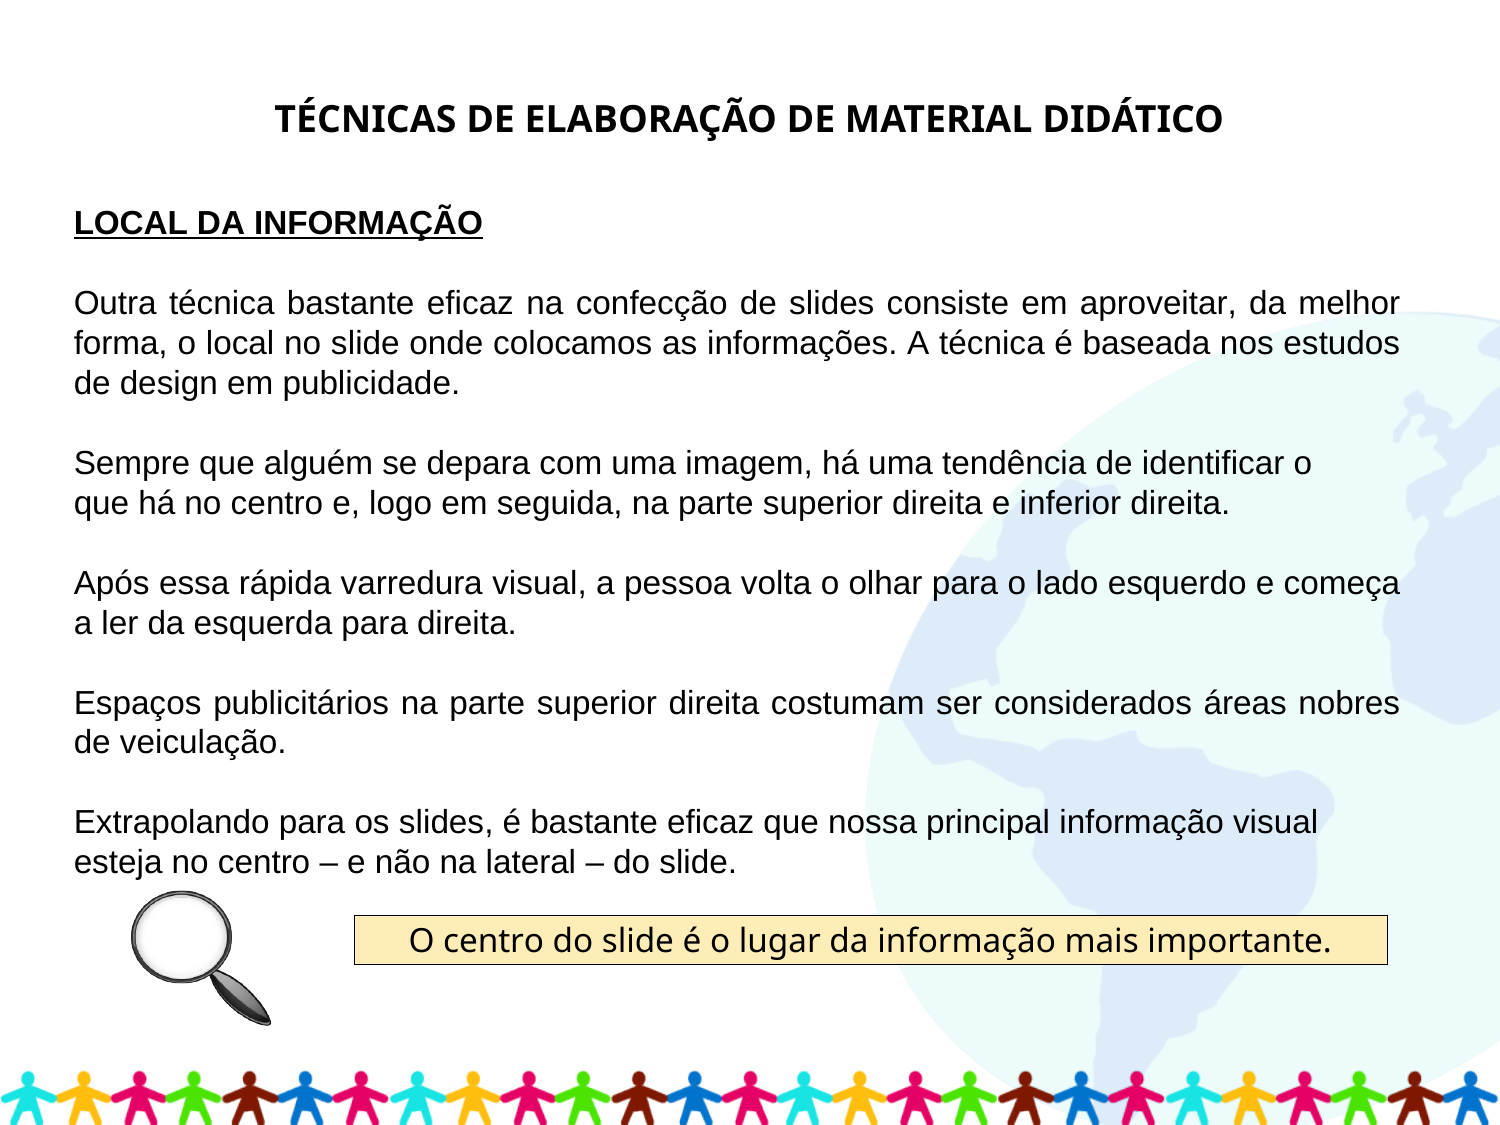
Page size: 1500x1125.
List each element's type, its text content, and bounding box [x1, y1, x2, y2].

text_box O centro do slide é o lugar da informação mais importante. [354, 915, 1388, 965]
text_box LOCAL DA INFORMAÇÃO Outra técnica bastante eficaz na confecção de slides consiste em aproveitar, da melhor forma, o local no slide onde colocamos as informações. A técnica é baseada nos estudos de design em publicidade. Sempre que alguém se depara com uma imagem, há uma tendência de identificar o que há no centro e, logo em seguida, na parte superior direita e inferior direita. Após essa rápida varredura visual, a pessoa volta o olhar para o lado esquerdo e começa a ler da esquerda para direita. Espaços publicitários na parte superior direita costumam ser considerados áreas nobres de veiculação. Extrapolando para os slides, é bastante eficaz que nossa principal informação visual esteja no centro – e não na lateral – do slide. [59, 154, 1418, 1034]
title TÉCNICAS DE ELABORAÇÃO DE MATERIAL DIDÁTICO [74, 81, 1425, 156]
picture [0, 0, 1500, 1125]
